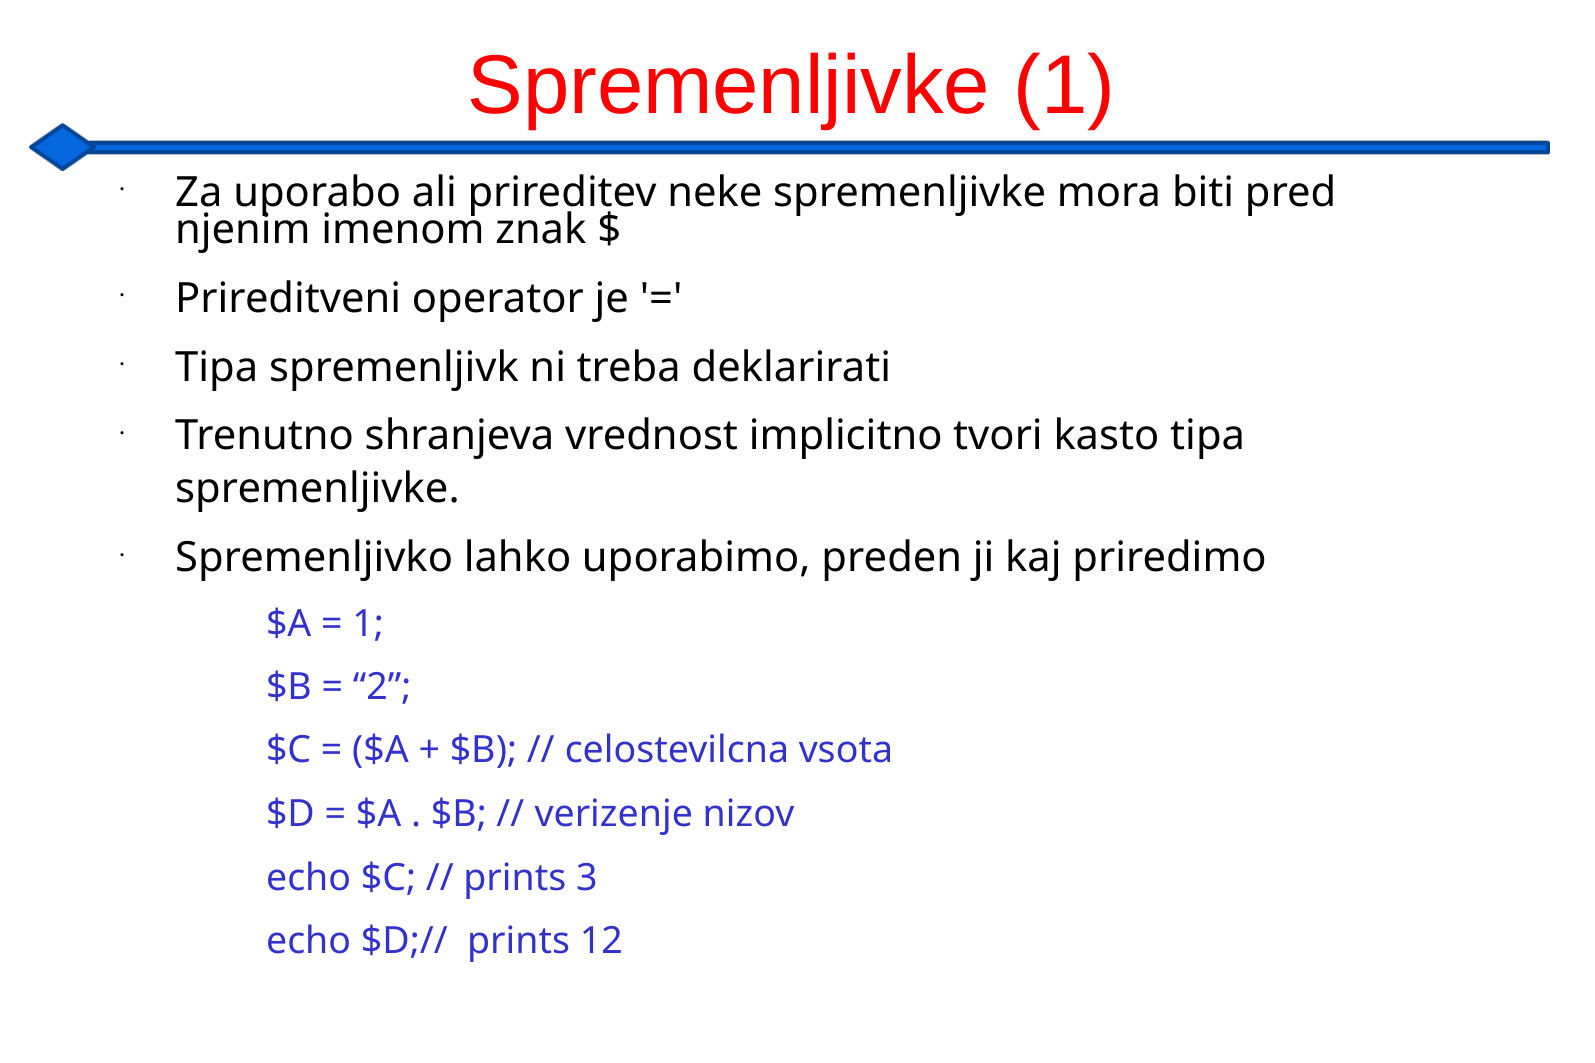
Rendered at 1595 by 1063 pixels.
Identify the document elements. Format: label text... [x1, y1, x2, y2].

title Spremenljivke (1) [161, 24, 1422, 145]
text_box Za uporabo ali prireditev neke spremenljivke mora biti pred njenim imenom znak $ Prireditveni operator je '=' Tipa spremenljivk ni treba deklarirati Trenutno shranjeva vrednost implicitno tvori kasto tipa spremenljivke. Spremenljivko lahko uporabimo, preden ji kaj priredimo $A = 1; $B = “2”; $C = ($A + $B); // celostevilcna vsota $D = $A . $B; // verizenje nizov echo $C; // prints 3 echo $D;// prints 12 [119, 191, 1381, 1010]
picture [28, 122, 1551, 172]
